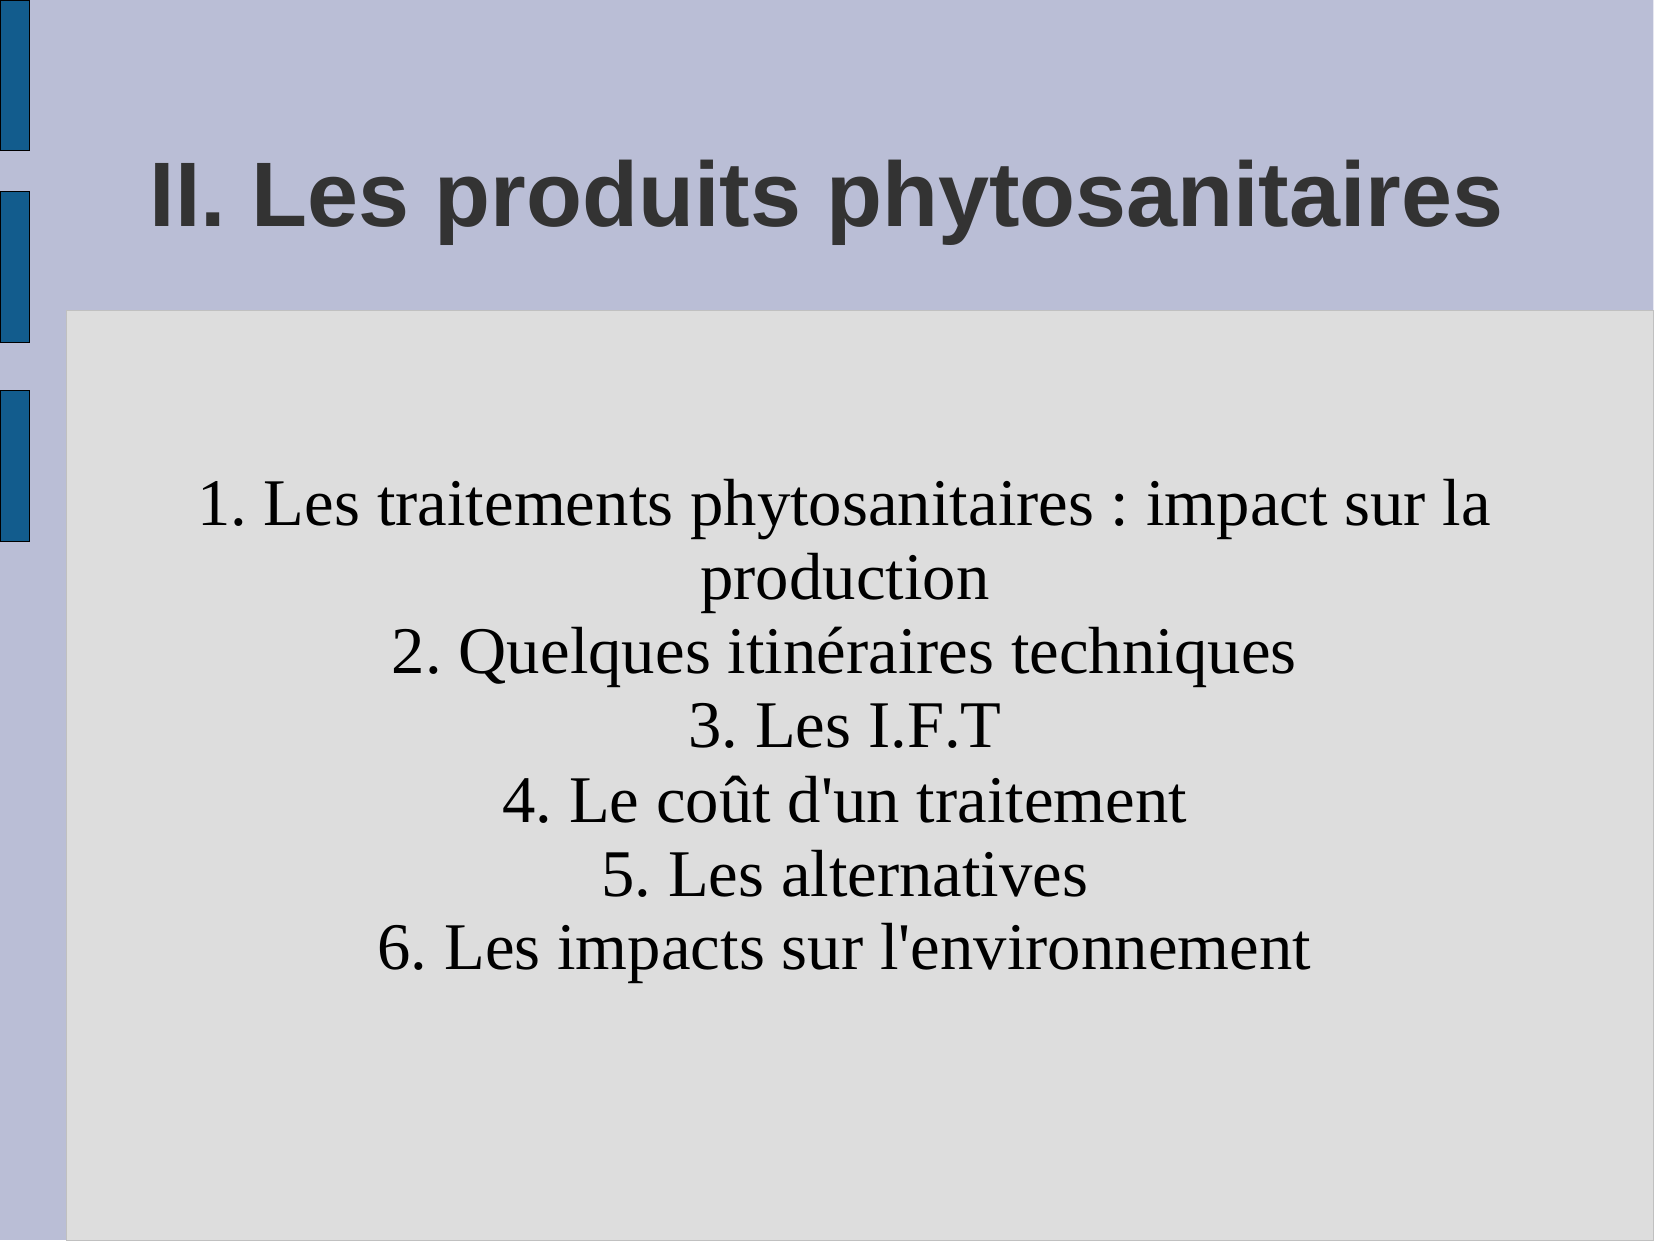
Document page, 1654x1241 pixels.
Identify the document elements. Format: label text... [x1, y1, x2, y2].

title II. Les produits phytosanitaires [121, 91, 1534, 299]
subtitle 1. Les traitements phytosanitaires : impact sur la production 2. Quelques itinéraires techniques 3. Les I.F.T 4. Le coût d'un traitement 5. Les alternatives 6. Les impacts sur l'environnement [121, 324, 1534, 1127]
